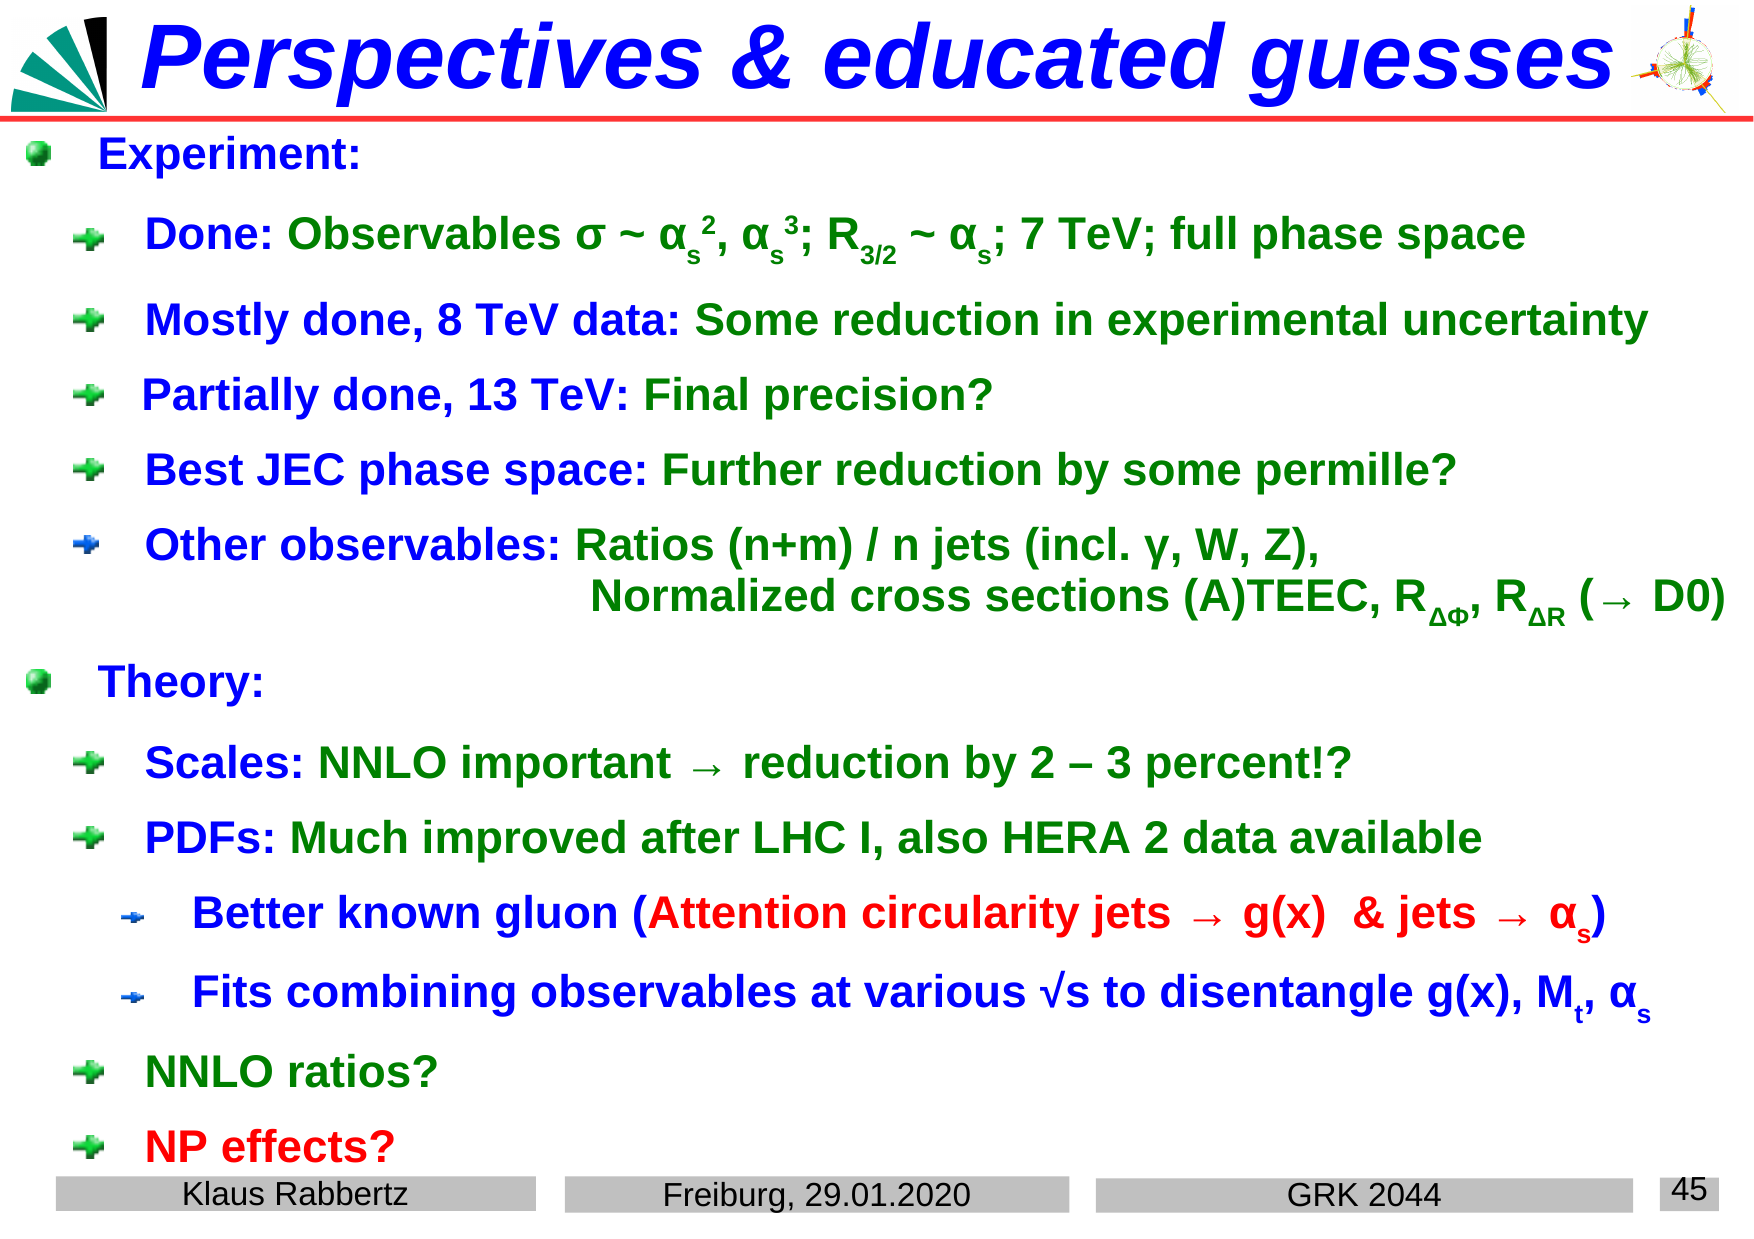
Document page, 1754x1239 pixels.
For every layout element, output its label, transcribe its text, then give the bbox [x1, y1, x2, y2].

list Experiment: Done: Observables σ ~ αs2, αs3; R3/2 ~ αs; 7 TeV; full phase space Mostly done, 8 TeV data: Some reduction in experimental uncertainty Partially done, 13 TeV: Final precision? Best JEC phase space: Further reduction by some permille? Other observables: Ratios (n+m) / n jets (incl. γ, W, Z), Normalized cross sections (A)TEEC, RΔΦ, RΔR (→ D0) Theory: Scales: NNLO important → reduction by 2 – 3 percent!? PDFs: Much improved after LHC I, also HERA 2 data available Better known gluon (Attention circularity jets → g(x) & jets → αs) Fits combining observables at various √s to disentangle g(x), Mt, αs NNLO ratios? NP effects? [14, 127, 1754, 1173]
title Perspectives & educated guesses [129, 0, 1629, 114]
picture [11, 17, 107, 113]
picture [1631, 5, 1739, 113]
